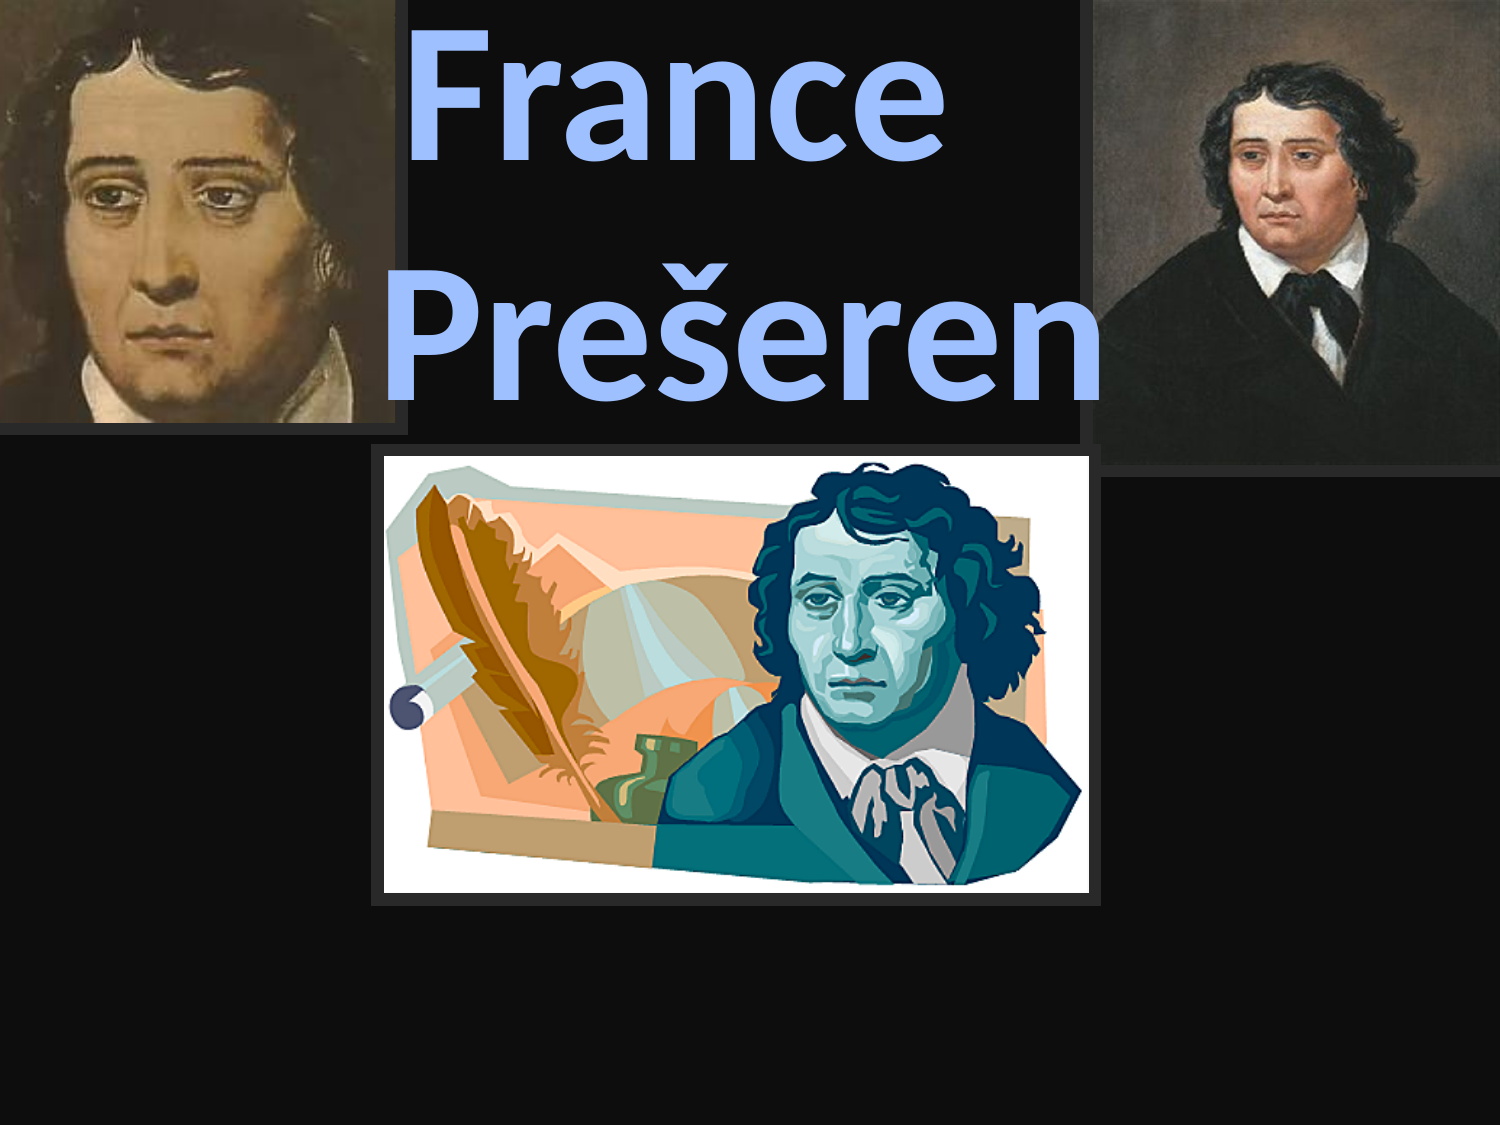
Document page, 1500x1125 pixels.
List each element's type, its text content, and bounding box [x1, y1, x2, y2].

picture [383, 456, 1089, 894]
picture [0, 0, 396, 423]
title France Prešeren [76, 0, 1412, 402]
picture [1092, 0, 1500, 465]
